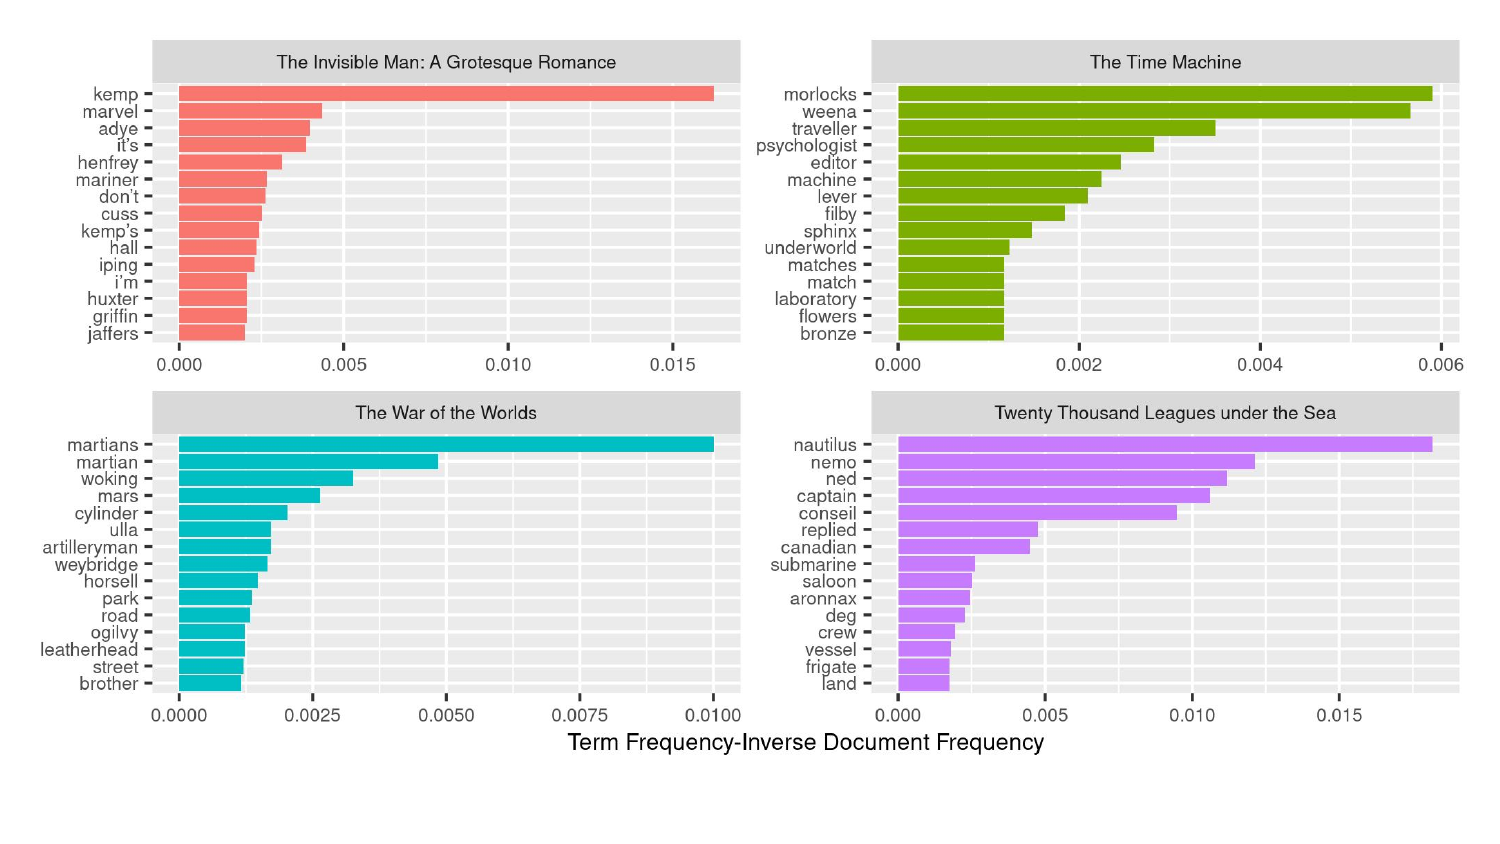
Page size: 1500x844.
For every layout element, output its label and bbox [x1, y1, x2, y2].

picture [24, 24, 1475, 771]
